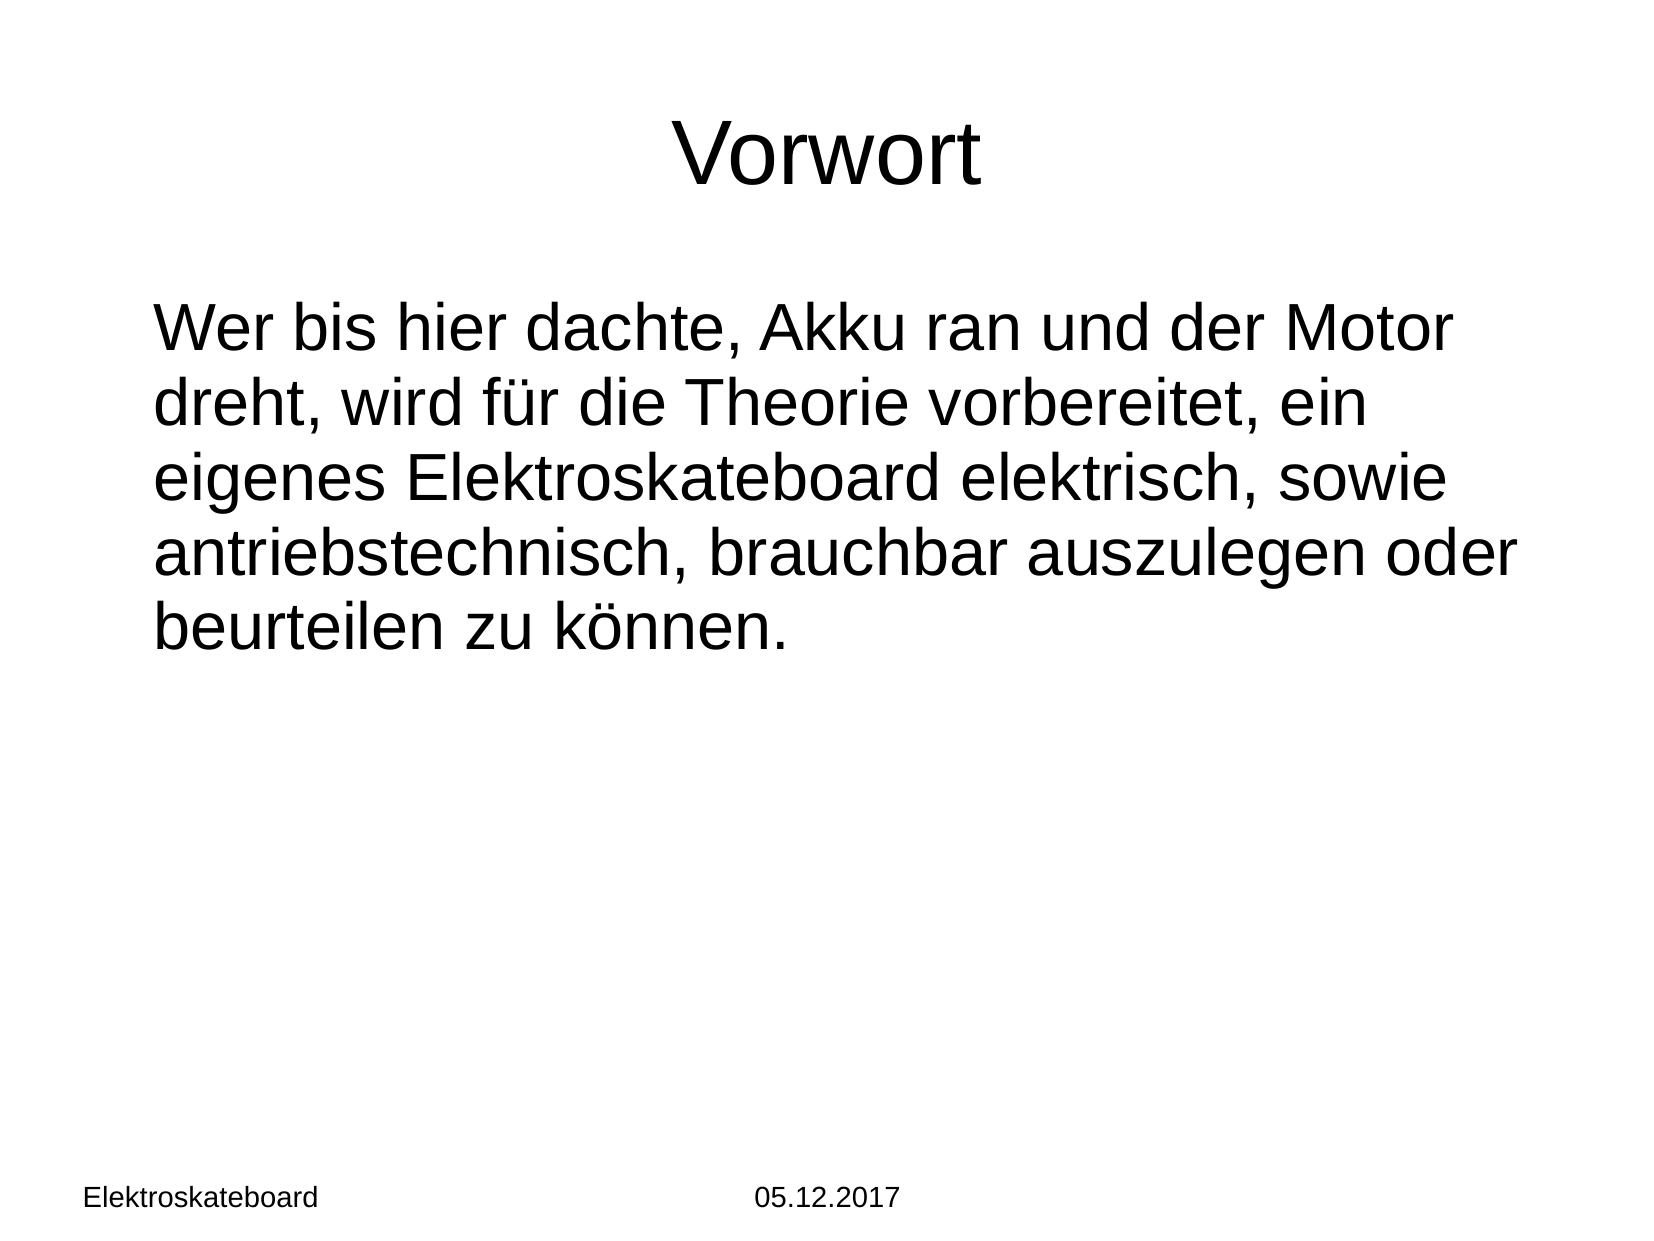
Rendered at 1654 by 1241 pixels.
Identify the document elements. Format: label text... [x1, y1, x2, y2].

list Wer bis hier dachte, Akku ran und der Motor dreht, wird für die Theorie vorbereitet, ein eigenes Elektroskateboard elektrisch, sowie antriebstechnisch, brauchbar auszulegen oder beurteilen zu können. [82, 290, 1571, 1010]
title Vorwort [82, 49, 1571, 257]
